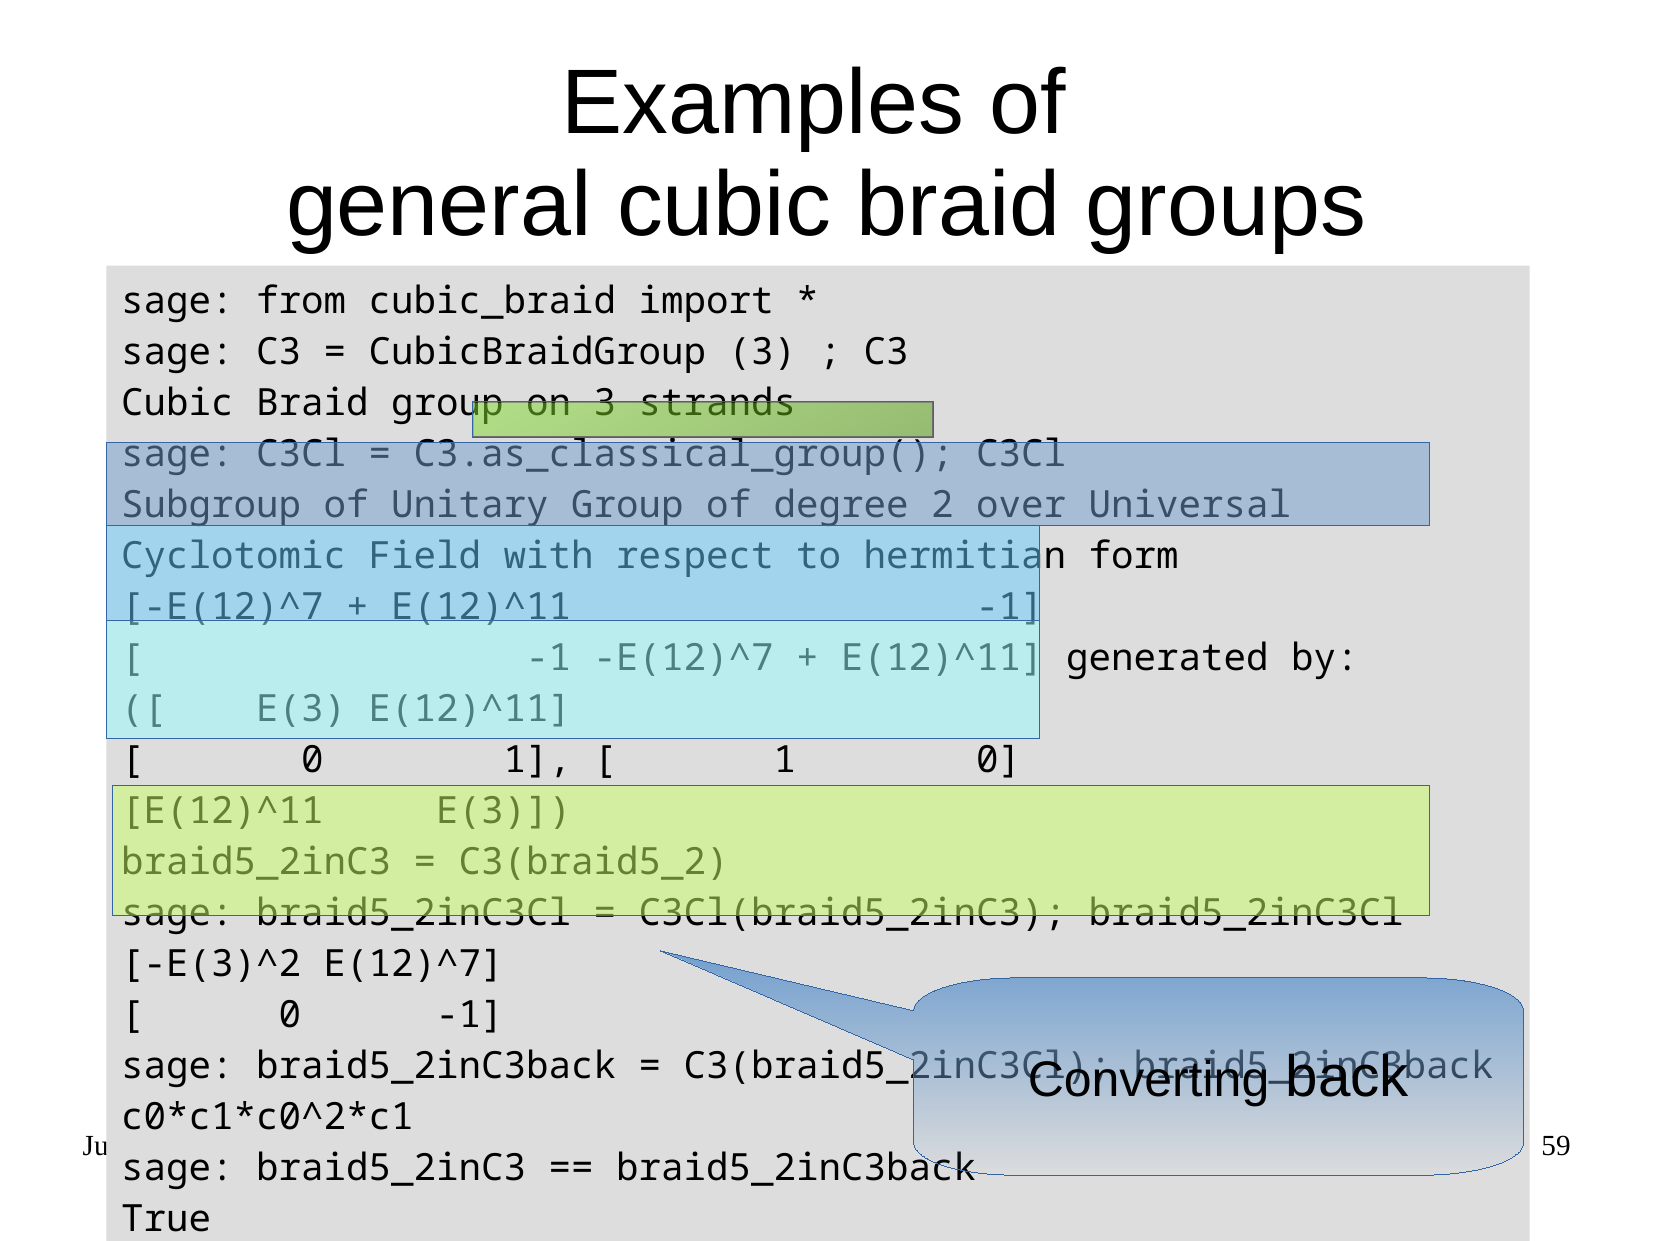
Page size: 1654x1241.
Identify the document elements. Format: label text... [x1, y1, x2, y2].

title Examples of general cubic braid groups [82, 49, 1571, 257]
text_box sage: from cubic_braid import * sage: C3 = CubicBraidGroup (3) ; C3 Cubic Braid group on 3 strands sage: C3Cl = C3.as_classical_group(); C3Cl Subgroup of Unitary Group of degree 2 over Universal Cyclotomic Field with respect to hermitian form [-E(12)^7 + E(12)^11 -1] [ -1 -E(12)^7 + E(12)^11] generated by: ([ E(3) E(12)^11] [ 0 1], [ 1 0] [E(12)^11 E(3)]) braid5_2inC3 = C3(braid5_2) sage: braid5_2inC3Cl = C3Cl(braid5_2inC3); braid5_2inC3Cl [-E(3)^2 E(12)^7] [ 0 -1] sage: braid5_2inC3back = C3(braid5_2inC3Cl); braid5_2inC3back c0*c1*c0^2*c1 sage: braid5_2inC3 == braid5_2inC3back True sage: braid5_2inC3.braid() == braid5_2inC3back.braid() False [106, 265, 1530, 1179]
text_box [472, 401, 934, 438]
text_box Converting back [660, 950, 1524, 1176]
text_box [106, 442, 1430, 739]
text_box [112, 785, 1430, 916]
